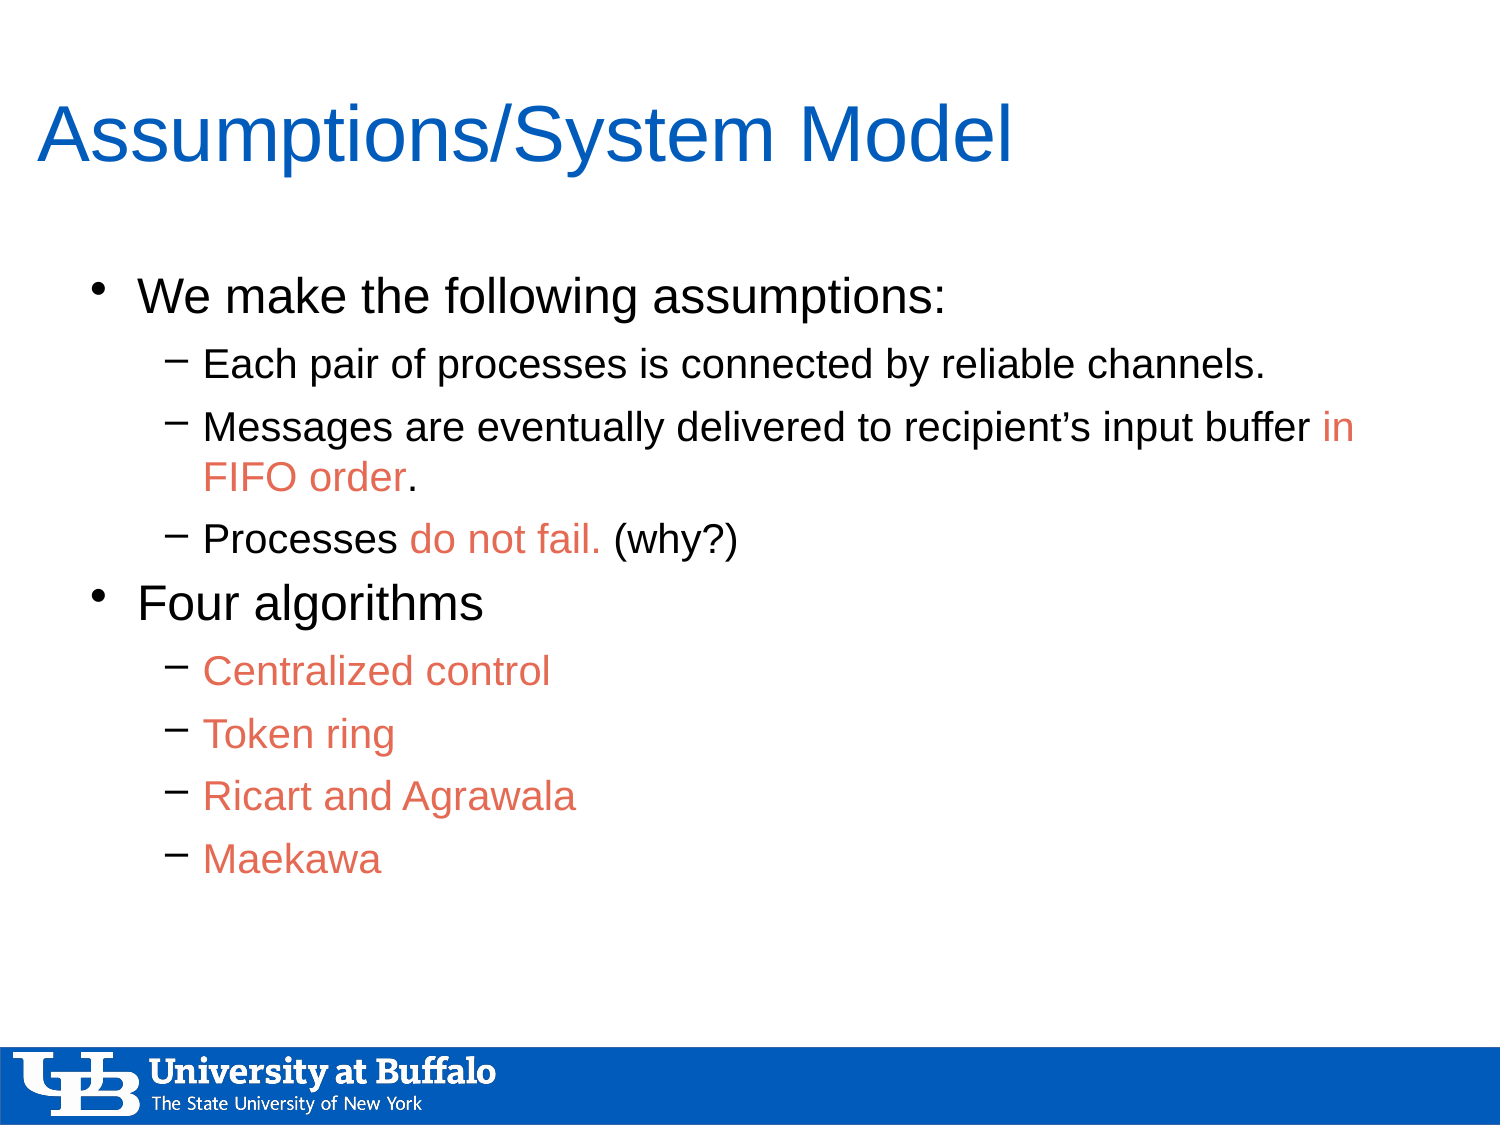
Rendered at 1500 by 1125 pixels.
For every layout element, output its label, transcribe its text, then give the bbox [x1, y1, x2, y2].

picture [13, 1052, 496, 1116]
title Assumptions/System Model [37, 40, 1388, 228]
list We make the following assumptions: Each pair of processes is connected by reliable channels. Messages are eventually delivered to recipient’s input buffer in FIFO order. Processes do not fail. (why?) Four algorithms Centralized control Token ring Ricart and Agrawala Maekawa [75, 263, 1425, 916]
